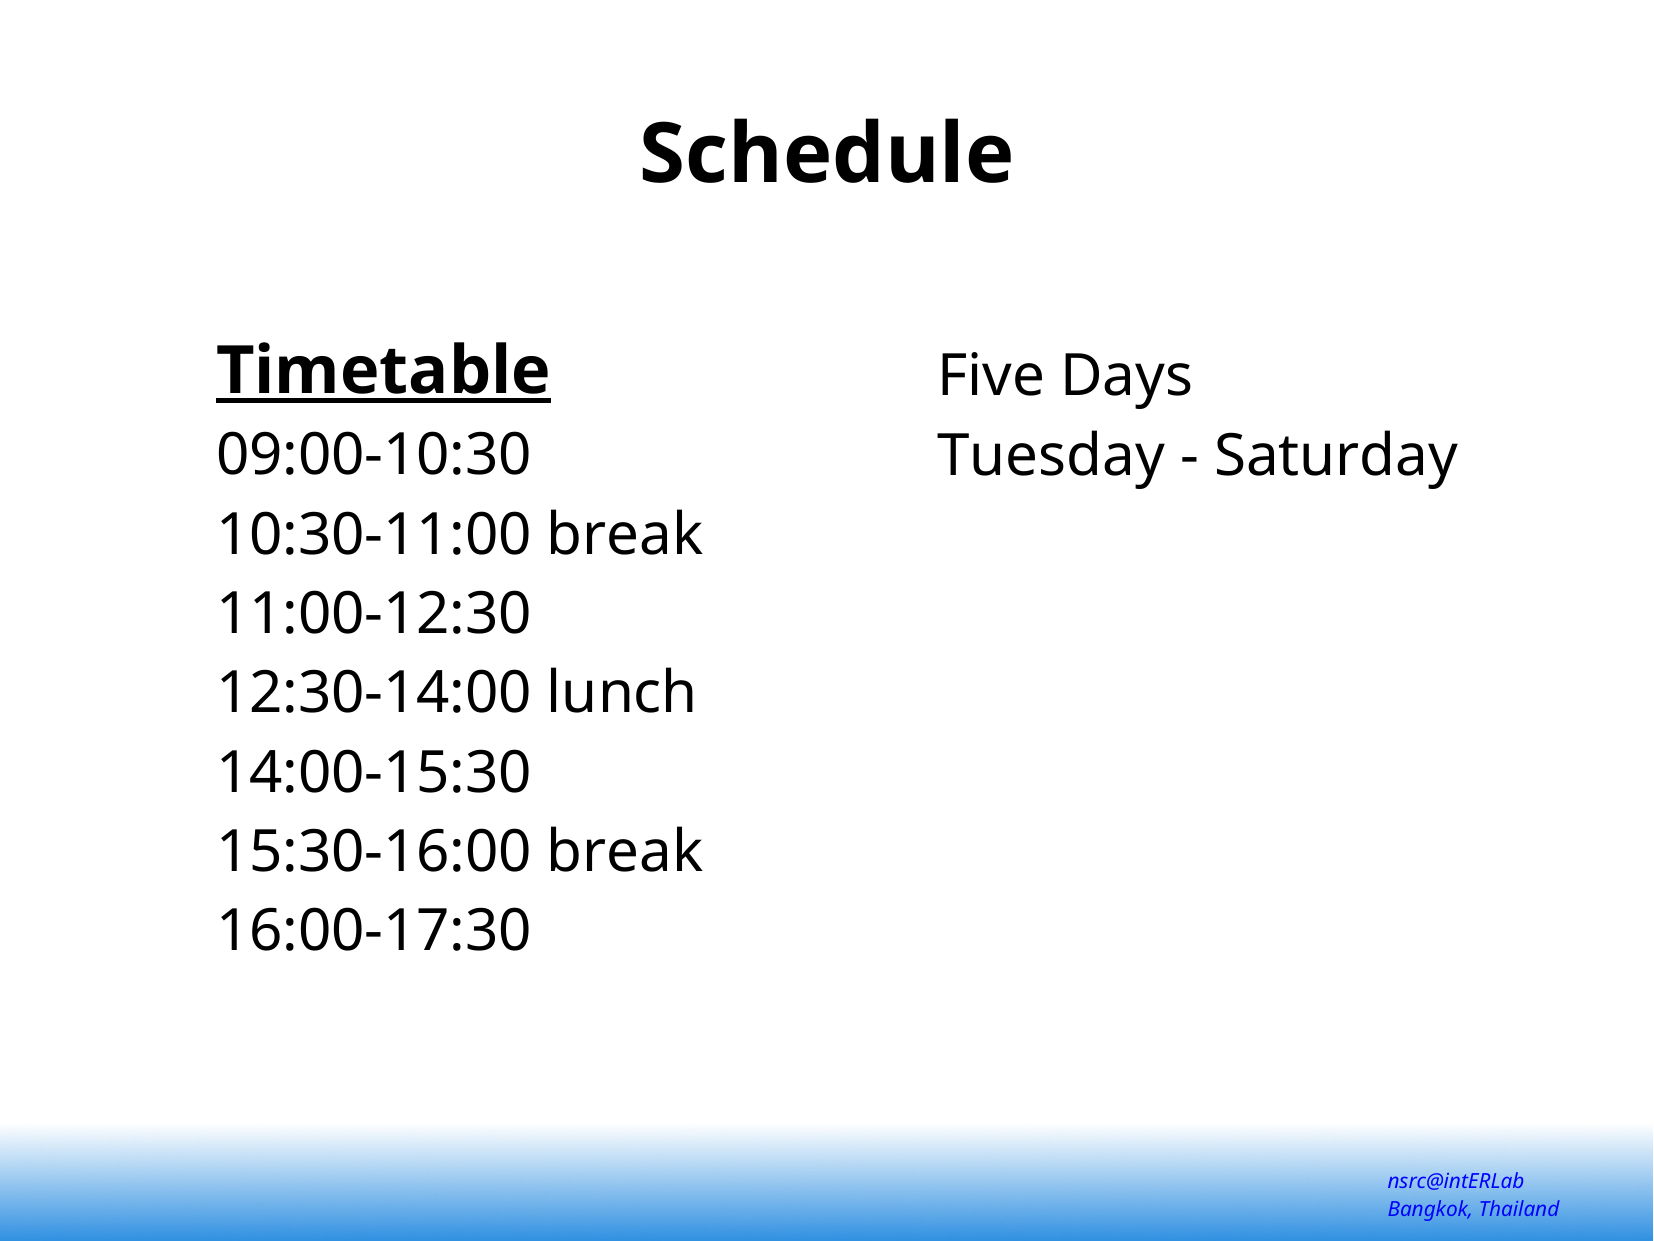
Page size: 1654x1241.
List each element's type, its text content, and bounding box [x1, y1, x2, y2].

text_box Five Days Tuesday - Saturday [937, 333, 1538, 506]
list Timetable 09:00-10:30 10:30-11:00 break 11:00-12:30 12:30-14:00 lunch 14:00-15:30 15:30-16:00 break 16:00-17:30 [121, 322, 826, 1133]
title Schedule [121, 46, 1534, 254]
picture [0, 1122, 1653, 1241]
